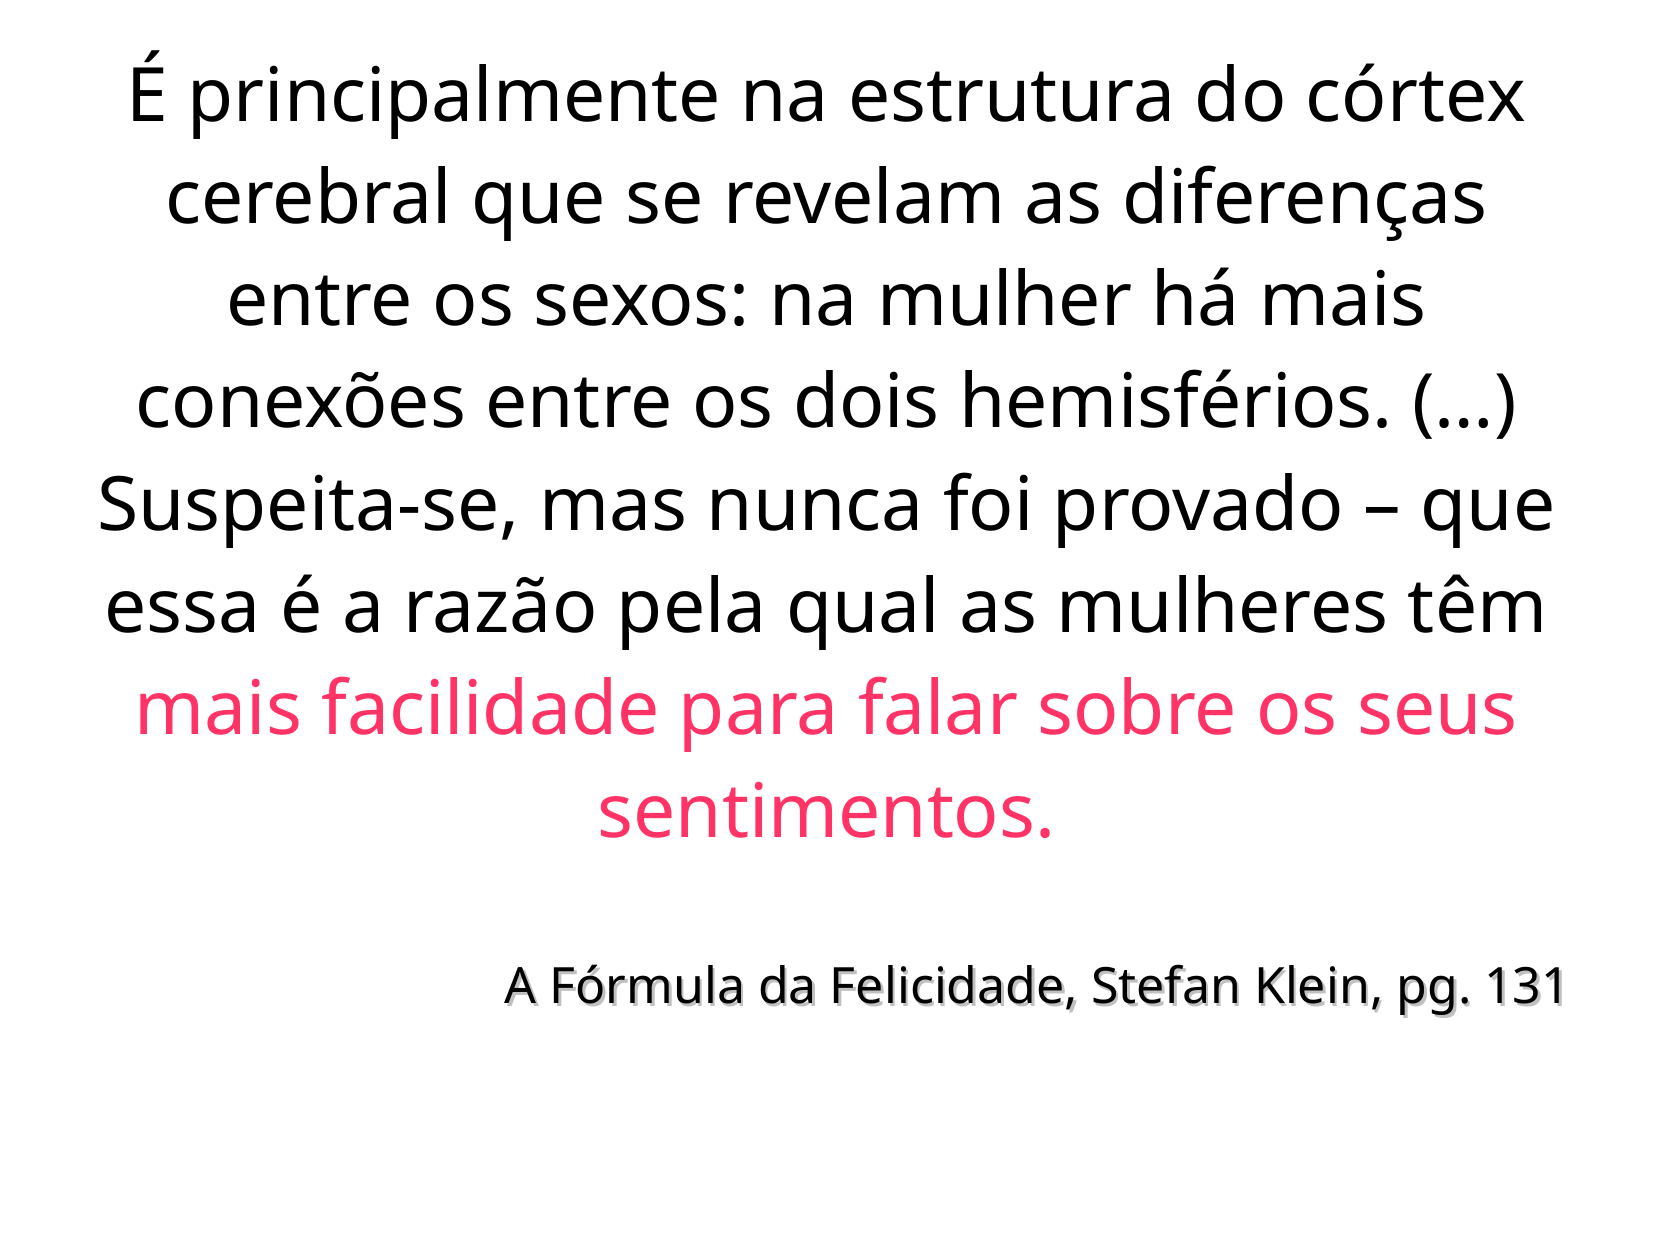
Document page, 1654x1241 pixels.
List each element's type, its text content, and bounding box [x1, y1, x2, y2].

subtitle É principalmente na estrutura do córtex cerebral que se revelam as diferenças entre os sexos: na mulher há mais conexões entre os dois hemisférios. (…) Suspeita-se, mas nunca foi provado – que essa é a razão pela qual as mulheres têm mais facilidade para falar sobre os seus sentimentos. A Fórmula da Felicidade, Stefan Klein, pg. 131 [82, 49, 1571, 1010]
